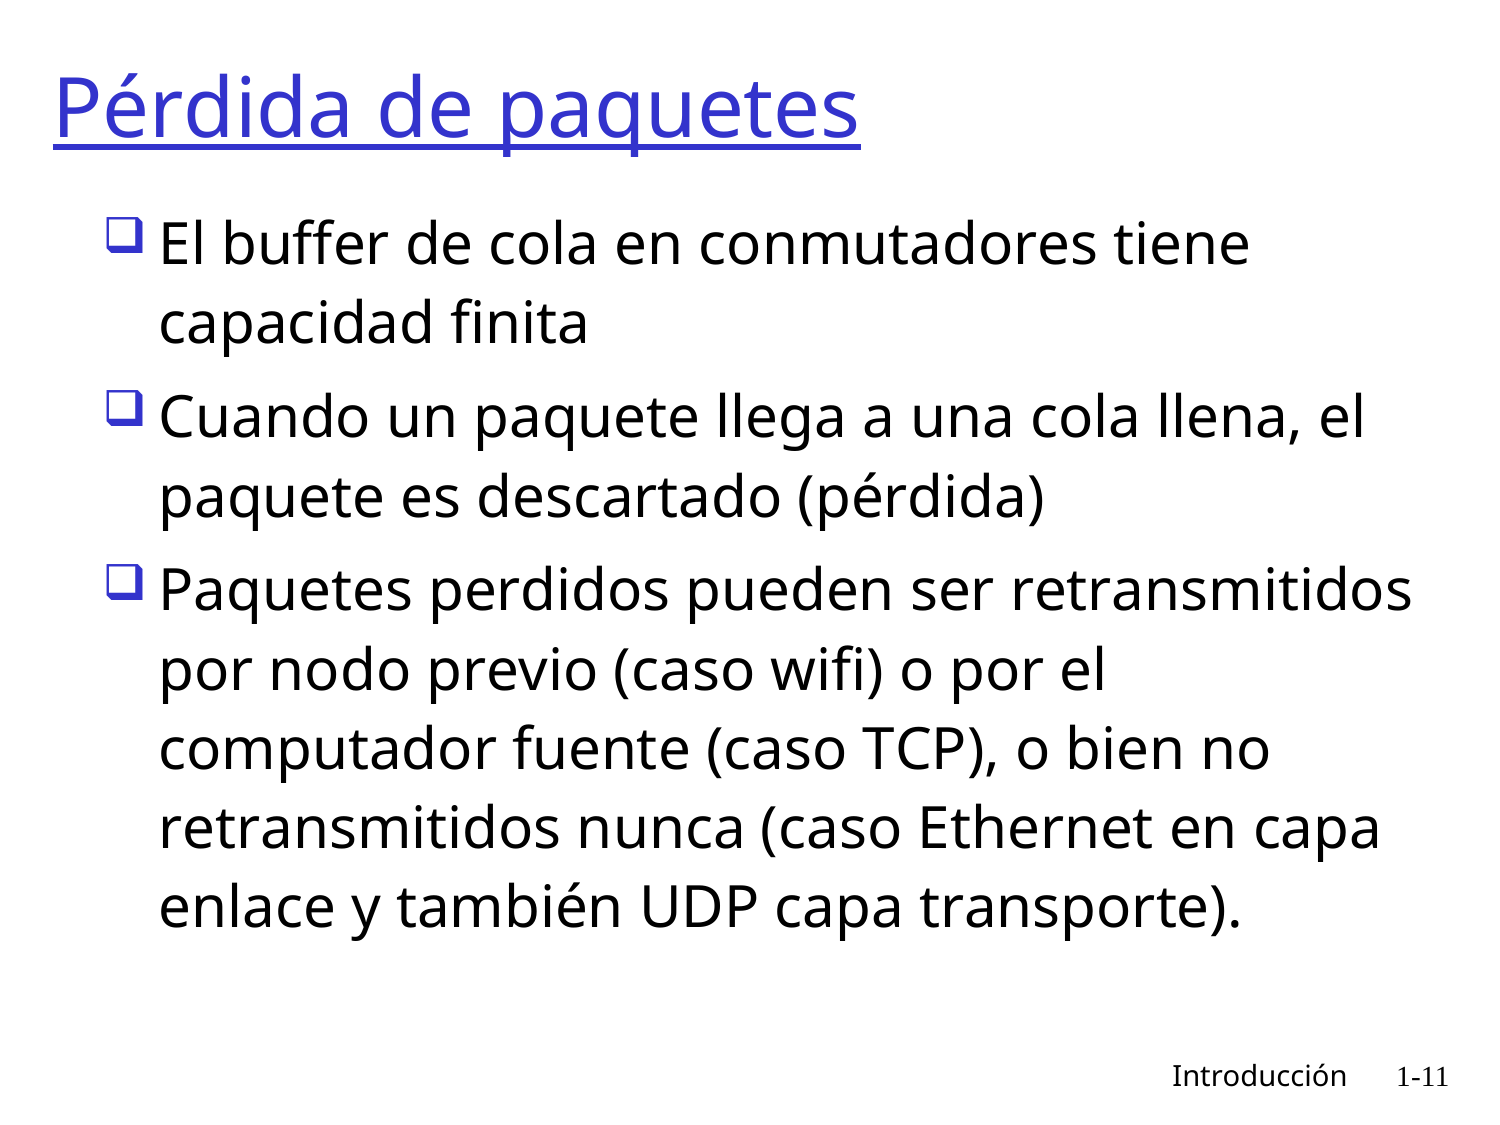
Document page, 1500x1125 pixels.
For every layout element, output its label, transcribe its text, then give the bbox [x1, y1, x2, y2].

list El buffer de cola en conmutadores tiene capacidad finita Cuando un paquete llega a una cola llena, el paquete es descartado (pérdida) Paquetes perdidos pueden ser retransmitidos por nodo previo (caso wifi) o por el computador fuente (caso TCP), o bien no retransmitidos nunca (caso Ethernet en capa enlace y también UDP capa transporte). [87, 195, 1463, 1051]
title Pérdida de paquetes [37, 23, 1463, 188]
text_box 1-<number> [1362, 1050, 1466, 1125]
text_box Introducción [887, 1051, 1362, 1125]
